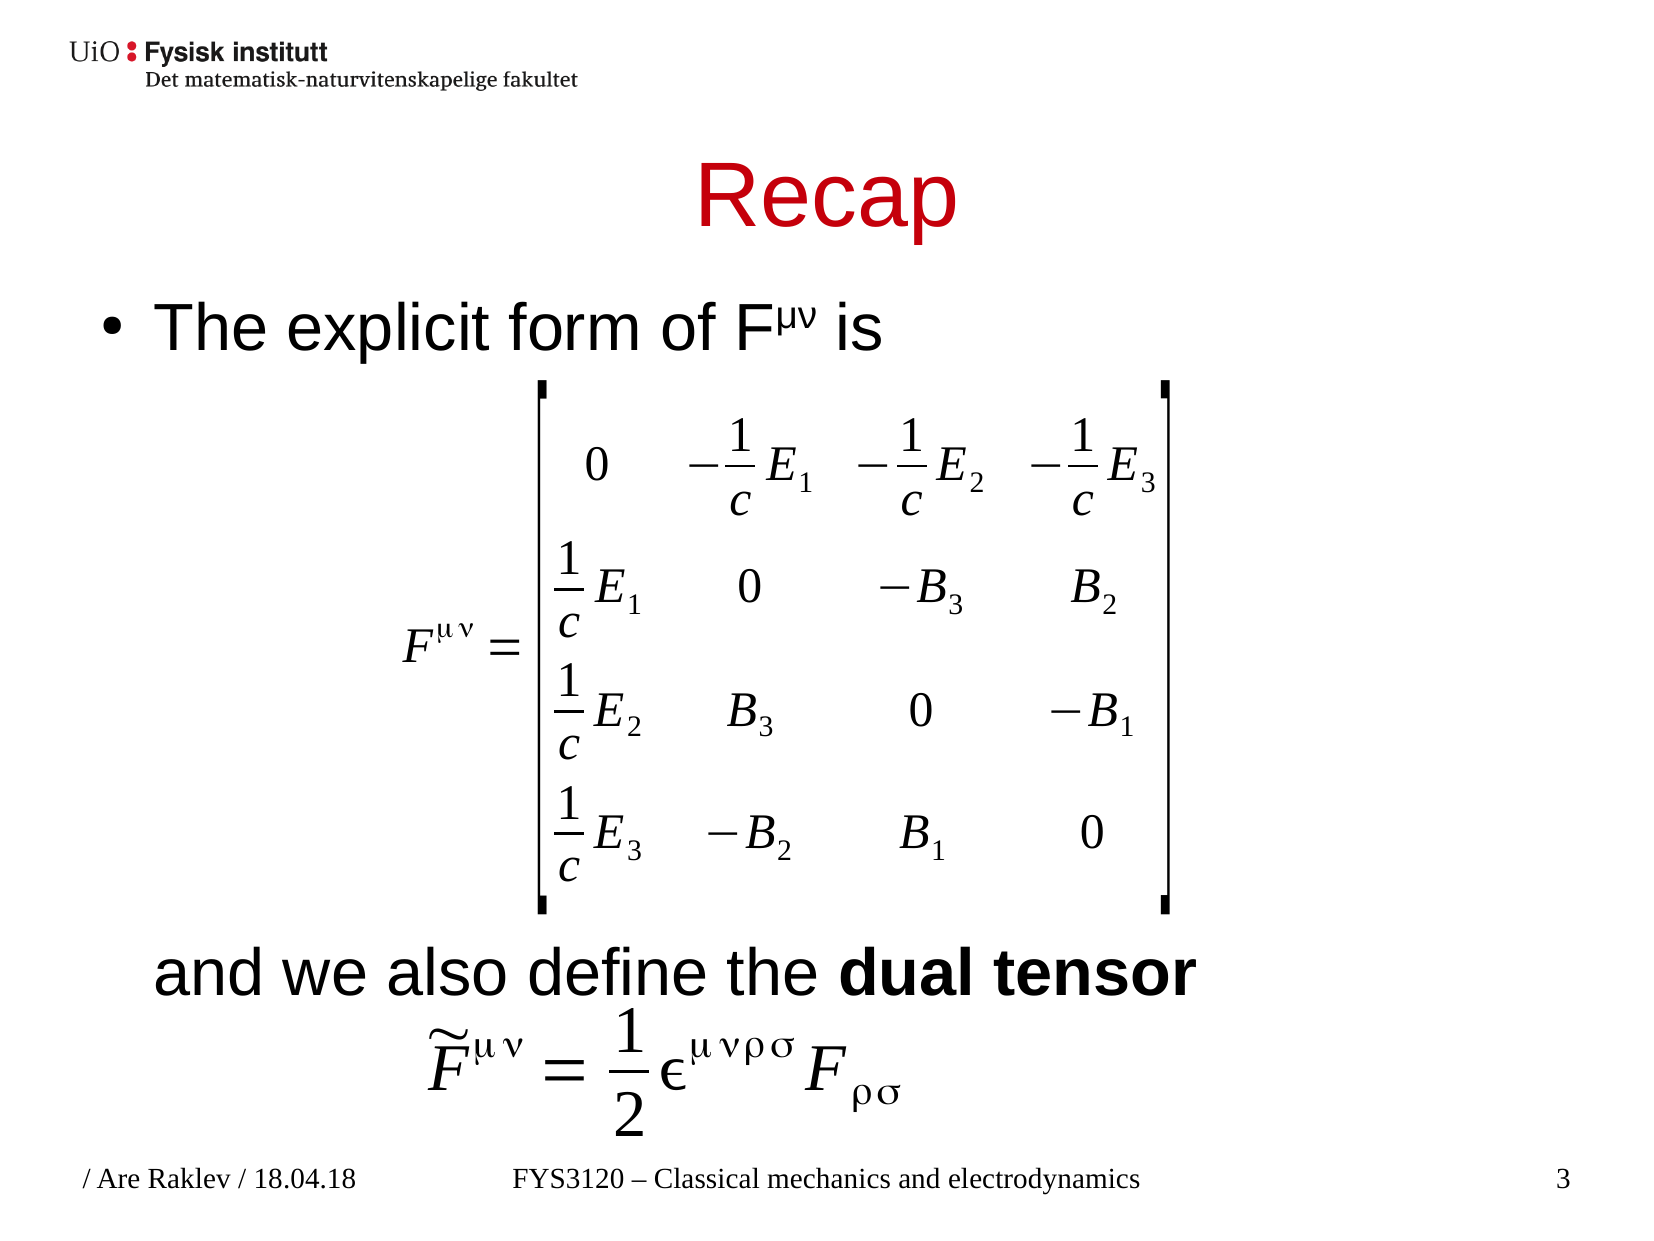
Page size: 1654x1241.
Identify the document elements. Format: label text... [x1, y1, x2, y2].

list The explicit form of Fμν is and we also define the dual tensor [82, 290, 1571, 1241]
chart [394, 378, 1179, 918]
chart [416, 992, 909, 1151]
picture [68, 37, 581, 93]
title Recap [82, 90, 1571, 290]
